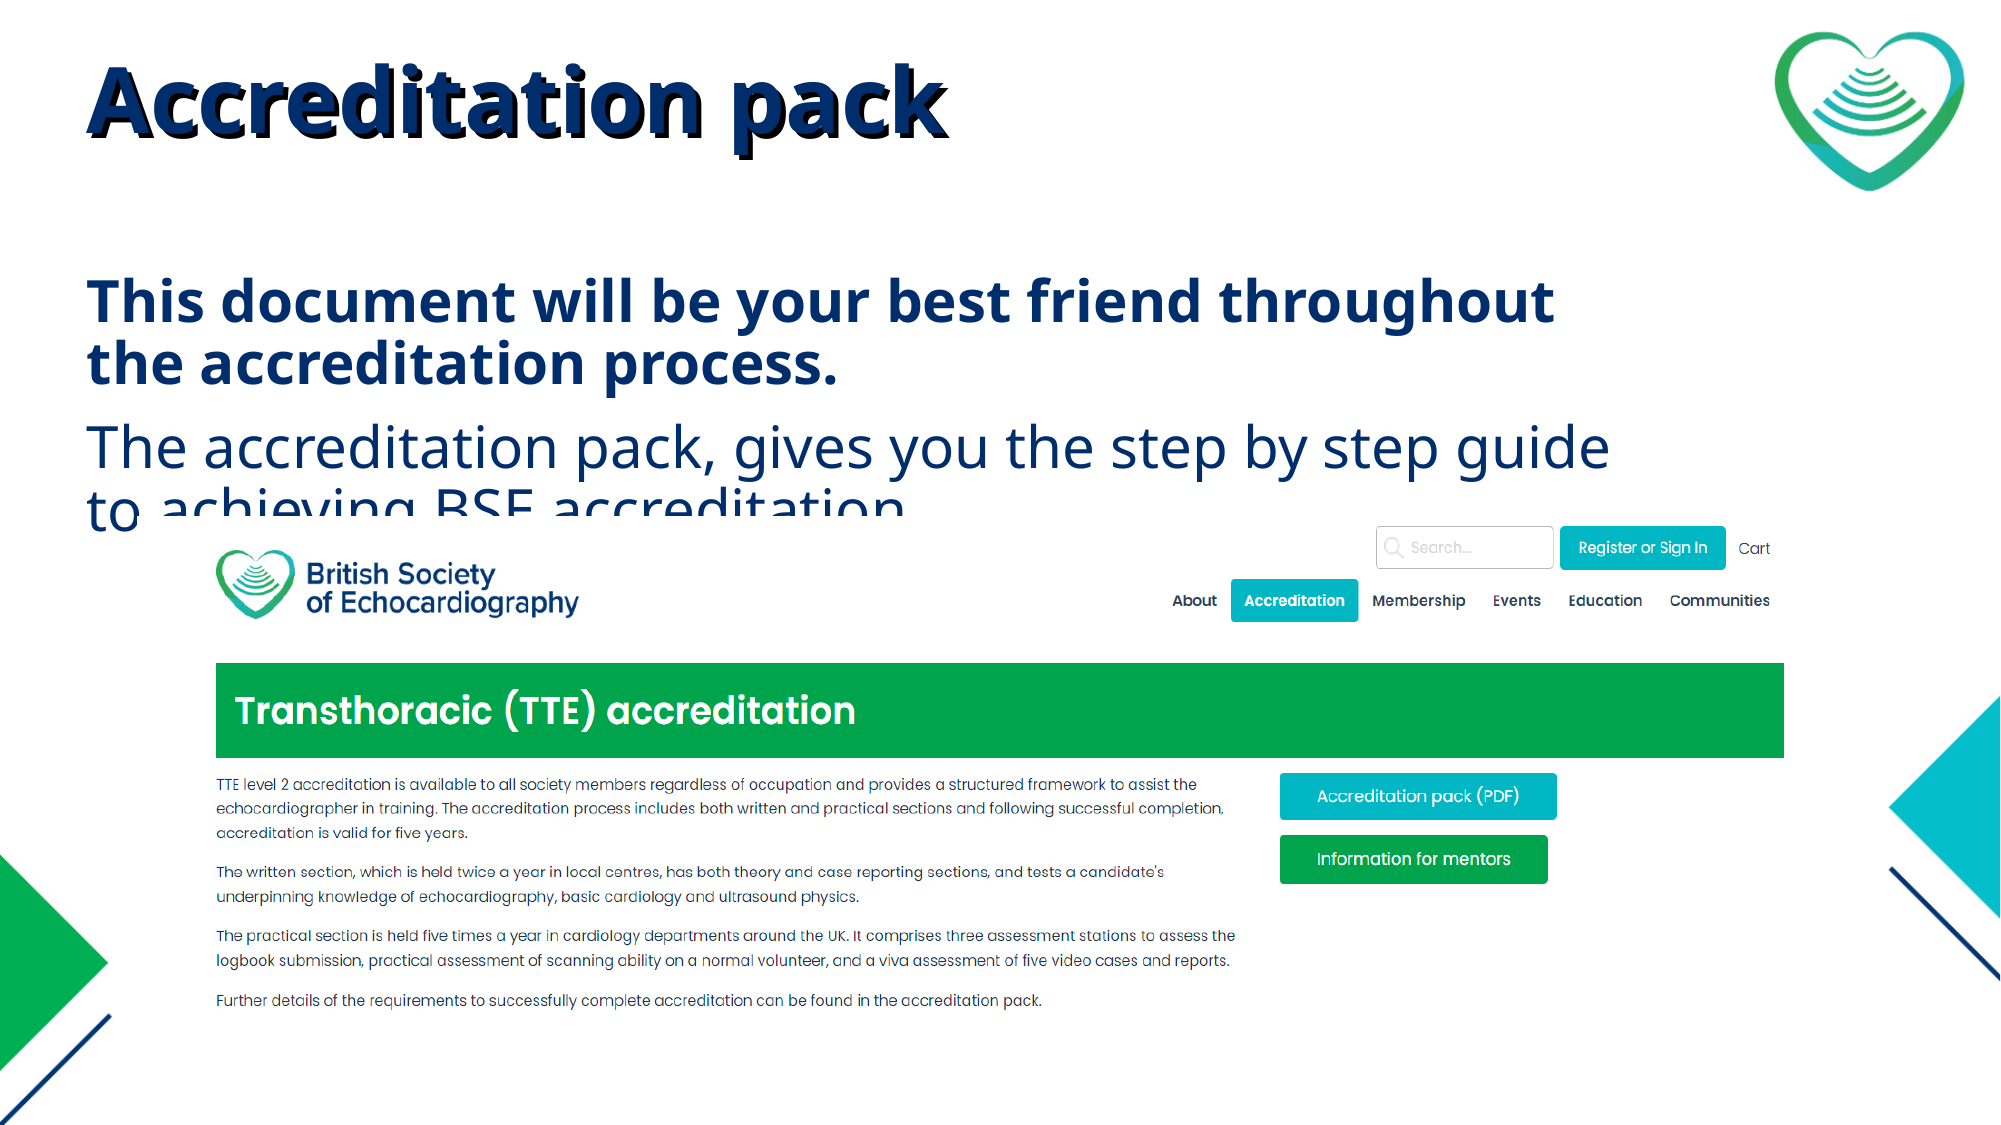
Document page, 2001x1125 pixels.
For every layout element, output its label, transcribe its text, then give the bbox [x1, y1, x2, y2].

list This document will be your best friend throughout the accreditation process. The accreditation pack, gives you the step by step guide to achieving BSE accreditation. [71, 223, 1797, 517]
title Accreditation pack [71, 46, 1797, 223]
picture [137, 516, 1847, 1052]
